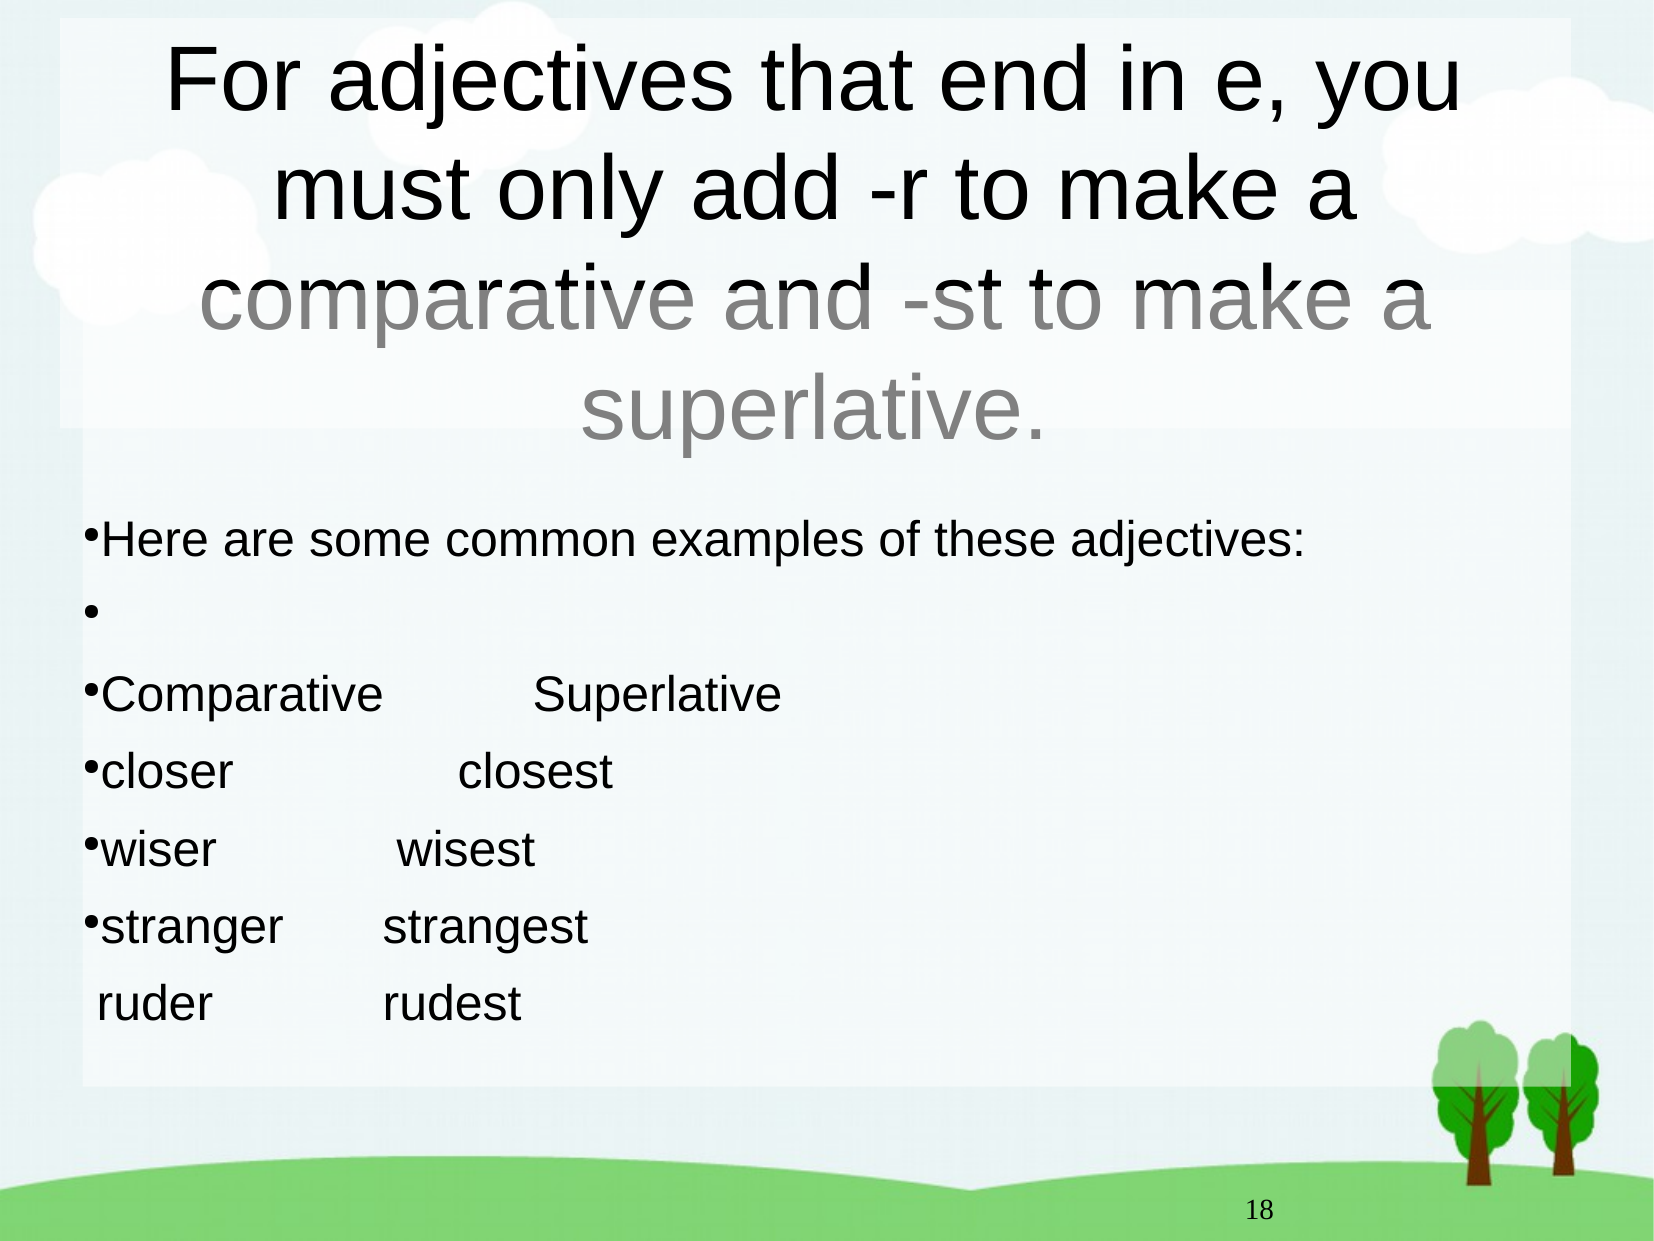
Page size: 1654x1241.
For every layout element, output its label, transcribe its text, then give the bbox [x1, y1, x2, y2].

text_box [1244, 1190, 1630, 1241]
title For adjectives that end in e, you must only add -r to make a comparative and -st to make a superlative. [60, 18, 1571, 429]
list Here are some common examples of these adjectives: Comparative Superlative closer closest wiser wisest stranger strangest ruder rudest [82, 290, 1571, 1087]
